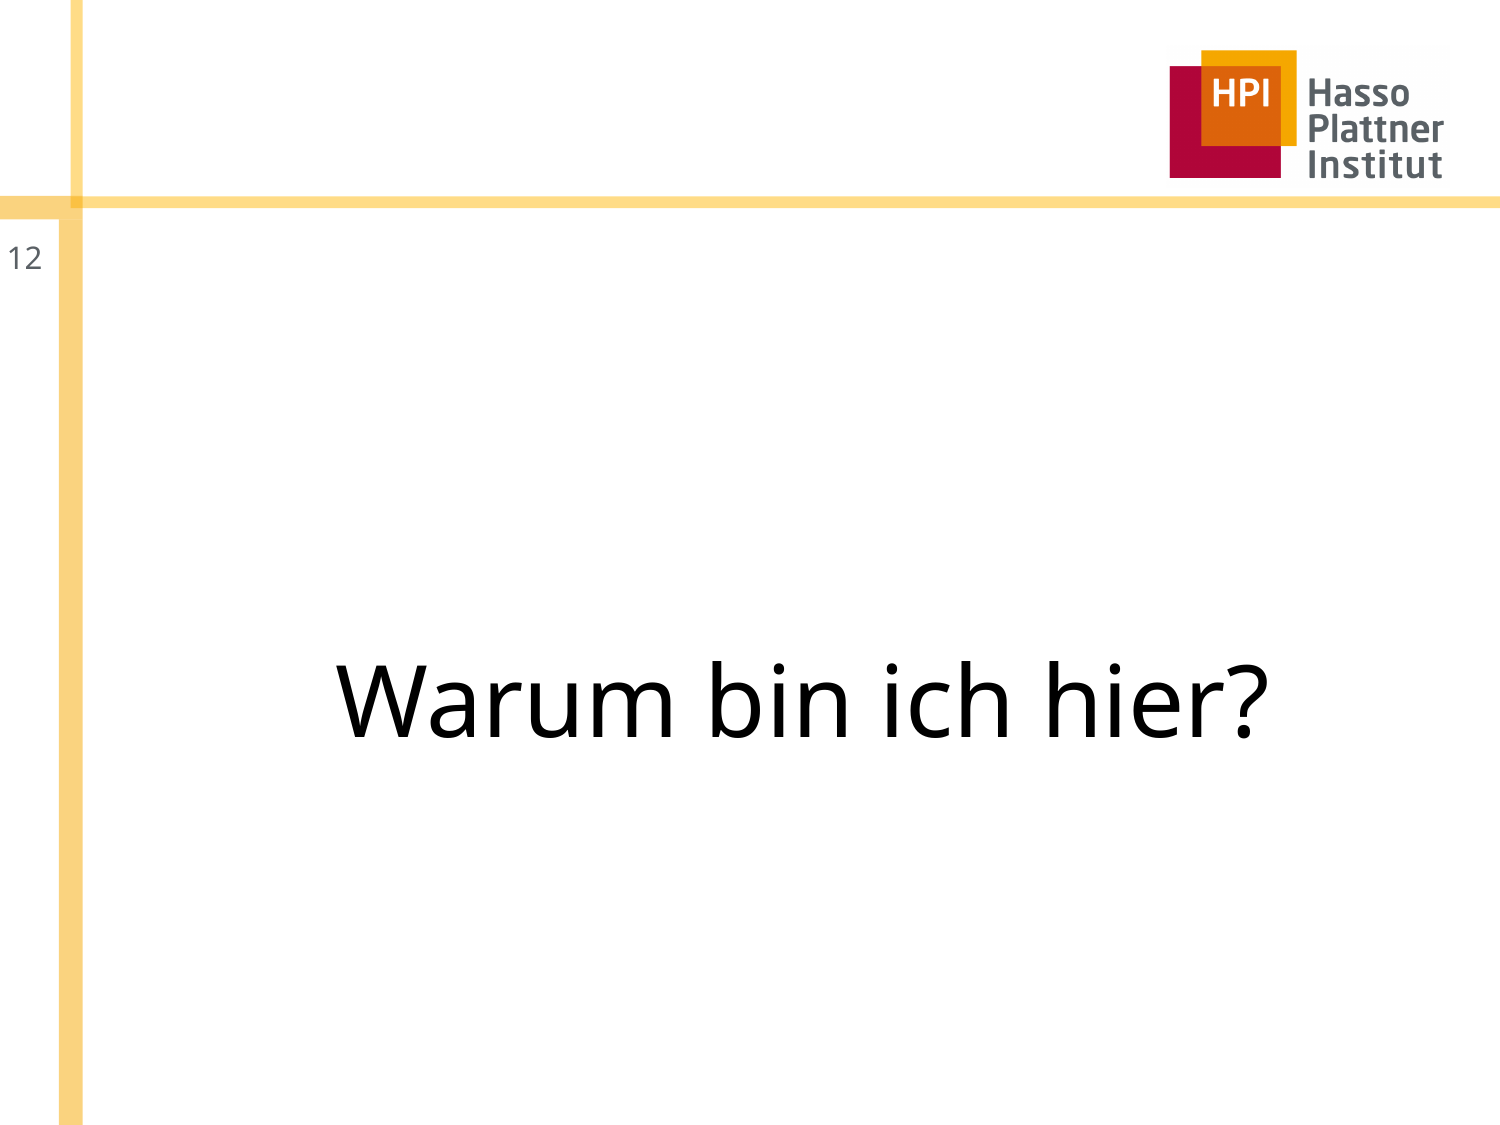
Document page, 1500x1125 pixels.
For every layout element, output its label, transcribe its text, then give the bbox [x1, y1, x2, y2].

subtitle Warum bin ich hier? [117, 333, 1459, 1063]
